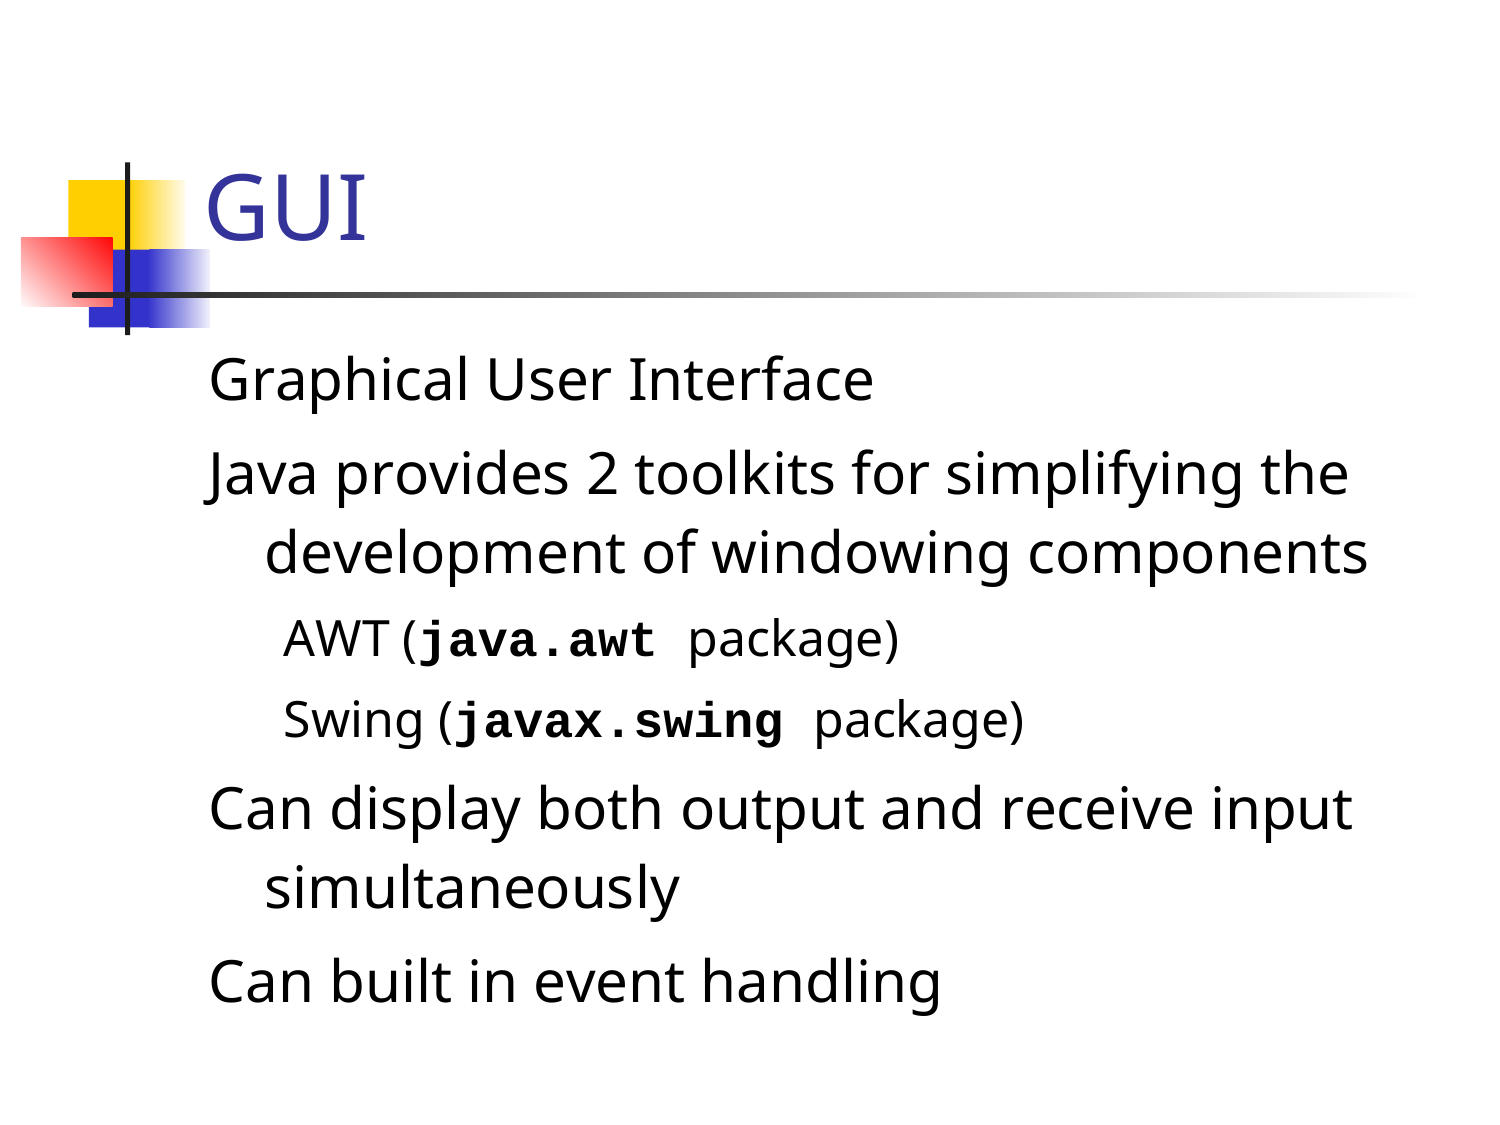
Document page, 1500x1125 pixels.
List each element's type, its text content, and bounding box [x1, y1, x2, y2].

title GUI [188, 35, 1468, 276]
list Graphical User Interface Java provides 2 toolkits for simplifying the development of windowing components AWT (java.awt package) Swing (javax.swing package) Can display both output and receive input simultaneously Can built in event handling [193, 331, 1469, 1007]
